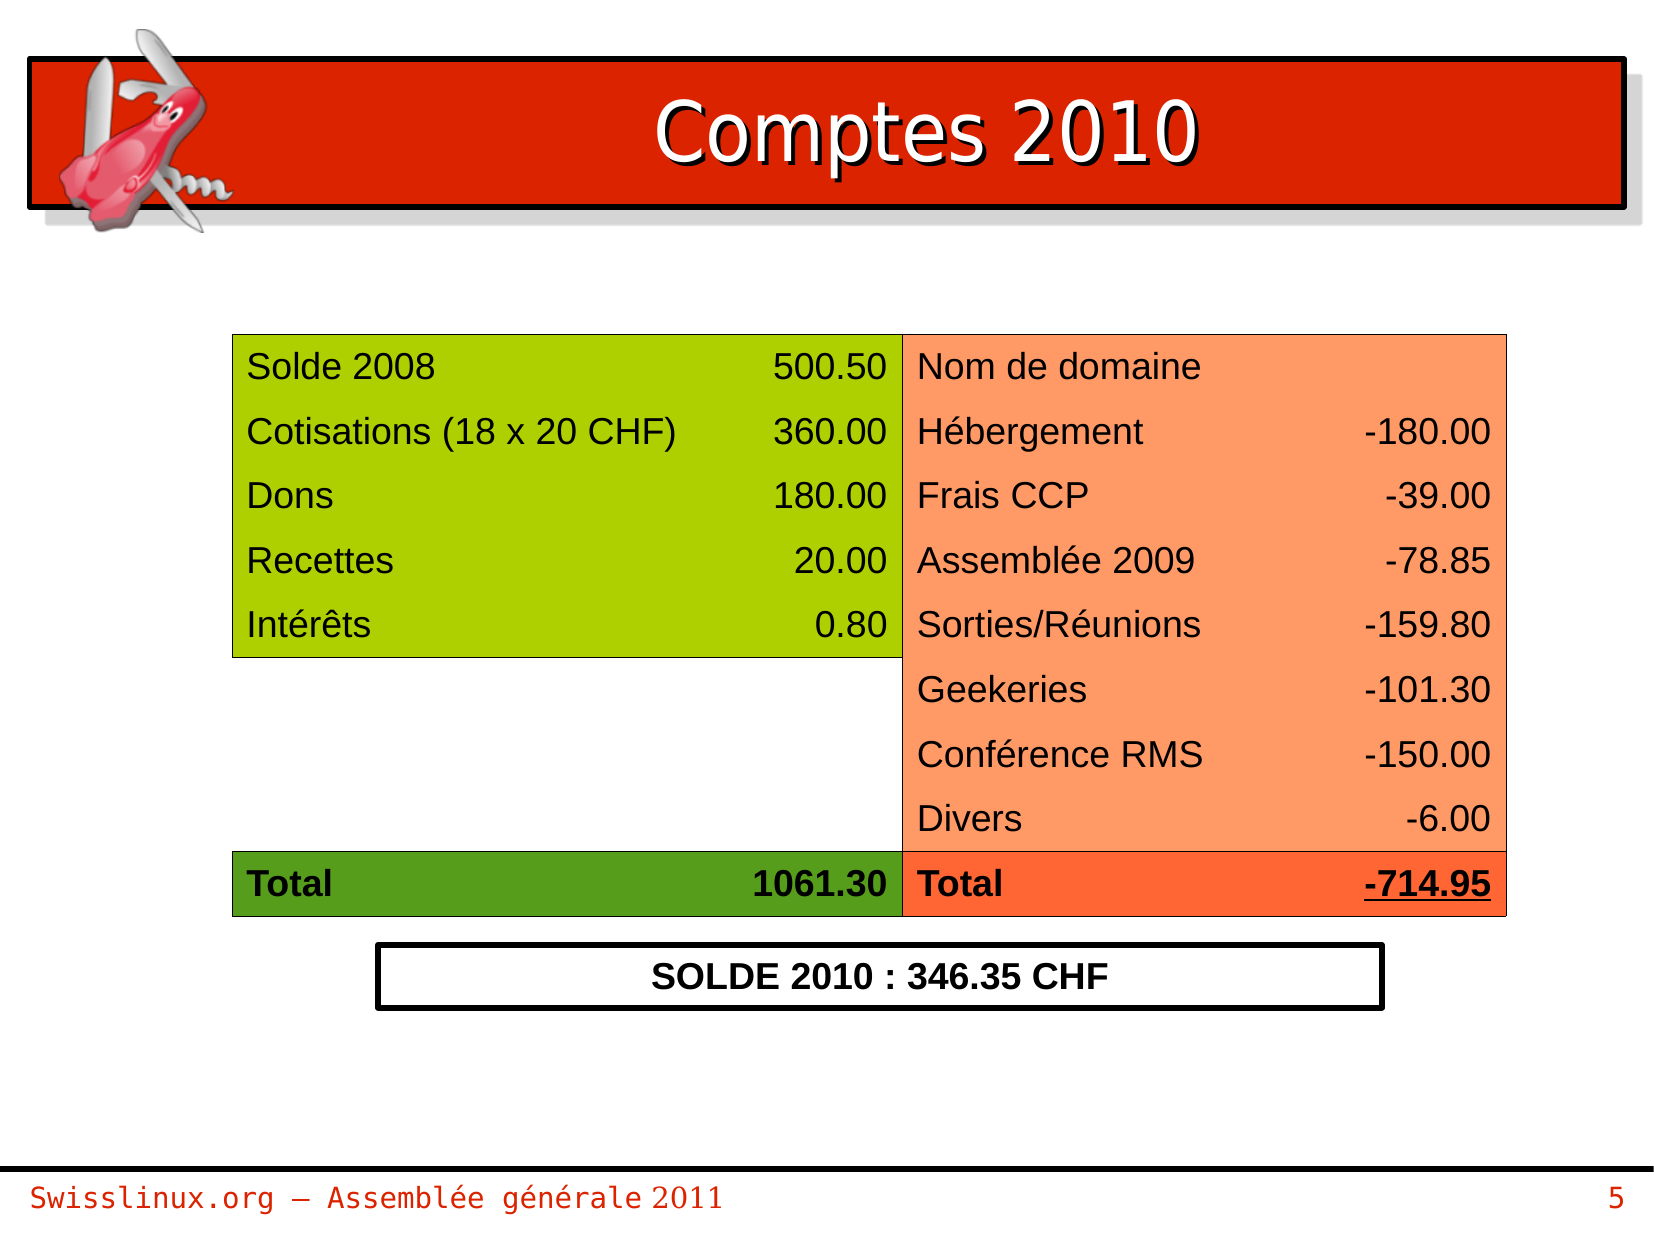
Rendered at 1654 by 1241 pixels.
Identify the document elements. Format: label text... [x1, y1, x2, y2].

picture [59, 29, 234, 233]
table_cell -714.95 [1326, 852, 1506, 916]
table_cell -180.00 [1326, 399, 1506, 463]
table_cell -150.00 [1326, 722, 1506, 786]
table_header 500.50 [723, 335, 902, 399]
table_cell [723, 722, 902, 786]
table_cell [232, 786, 723, 851]
table_cell -39.00 [1326, 463, 1506, 528]
table_cell 20.00 [723, 528, 902, 593]
title Comptes 2010 [259, 84, 1595, 182]
table_cell -159.80 [1326, 593, 1506, 657]
table_cell [232, 658, 723, 722]
text_box SOLDE 2010 : 346.35 CHF [377, 944, 1382, 1008]
table_cell 180.00 [723, 463, 902, 528]
table_cell Recettes [233, 528, 723, 593]
table_cell [723, 658, 902, 722]
table_cell [232, 722, 723, 786]
table_cell Frais CCP [903, 463, 1326, 528]
table_cell -101.30 [1326, 657, 1506, 722]
table_cell Total [233, 852, 723, 916]
table_header [1326, 335, 1506, 399]
table_cell -78.85 [1326, 528, 1506, 593]
table_cell Assemblée 2009 [903, 528, 1326, 593]
table_cell -6.00 [1326, 786, 1506, 851]
table_header Nom de domaine [903, 335, 1326, 399]
table_cell 1061.30 [723, 852, 902, 916]
table_cell Divers [903, 786, 1326, 851]
table_cell 360.00 [723, 399, 902, 463]
table_cell Total [903, 852, 1326, 916]
table_cell Hébergement [903, 399, 1326, 463]
table_cell Dons [233, 463, 723, 528]
table_cell [723, 786, 902, 851]
table_cell Cotisations (18 x 20 CHF) [233, 399, 723, 463]
table_cell Conférence RMS [903, 722, 1326, 786]
table_cell Geekeries [903, 657, 1326, 722]
table_cell Sorties/Réunions [903, 593, 1326, 657]
table_cell Intérêts [233, 593, 723, 657]
table_header Solde 2008 [233, 335, 723, 399]
table_cell 0.80 [723, 593, 902, 657]
